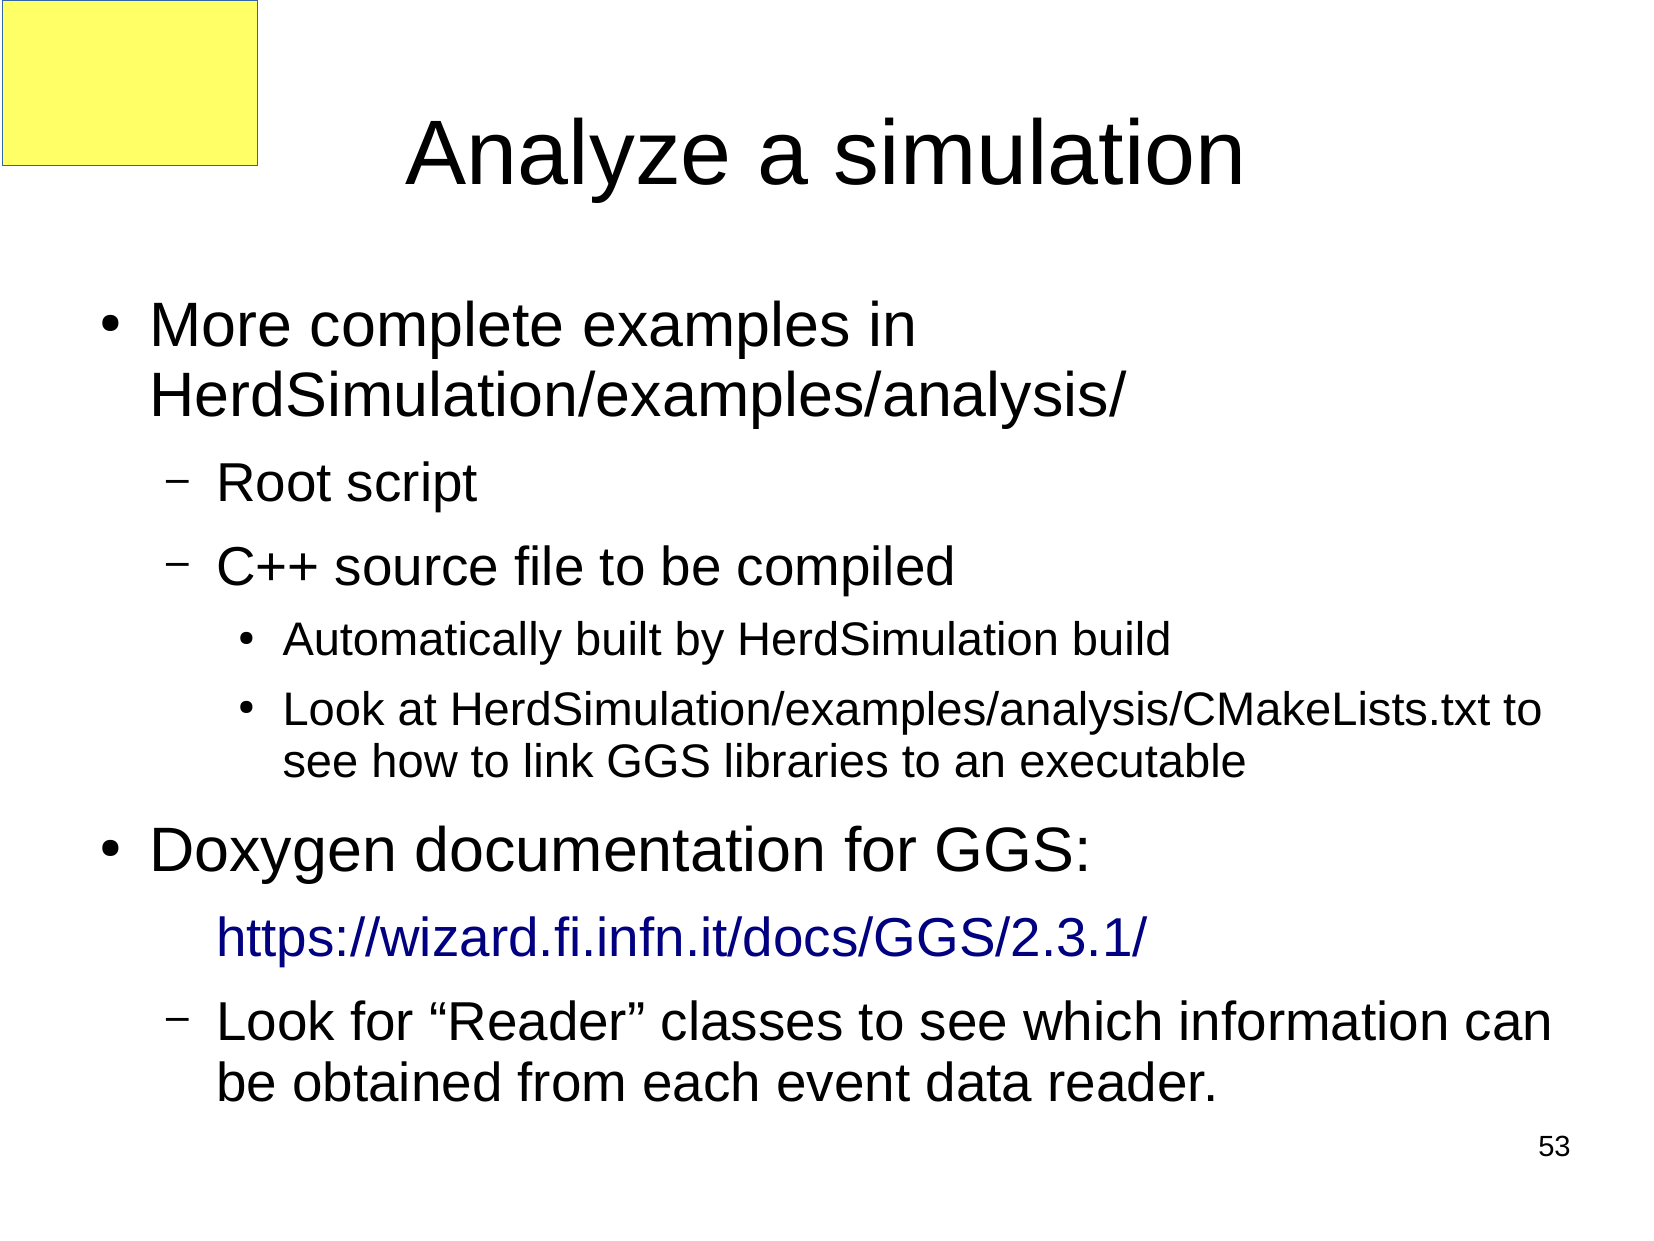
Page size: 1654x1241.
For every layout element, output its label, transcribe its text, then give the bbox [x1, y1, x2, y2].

title Analyze a simulation [82, 49, 1571, 257]
list More complete examples in HerdSimulation/examples/analysis/ Root script C++ source file to be compiled Automatically built by HerdSimulation build Look at HerdSimulation/examples/analysis/CMakeLists.txt to see how to link GGS libraries to an executable Doxygen documentation for GGS: https://wizard.fi.infn.it/docs/GGS/2.3.1/ Look for “Reader” classes to see which information can be obtained from each event data reader. [82, 290, 1571, 1126]
text_box [2, 0, 258, 166]
